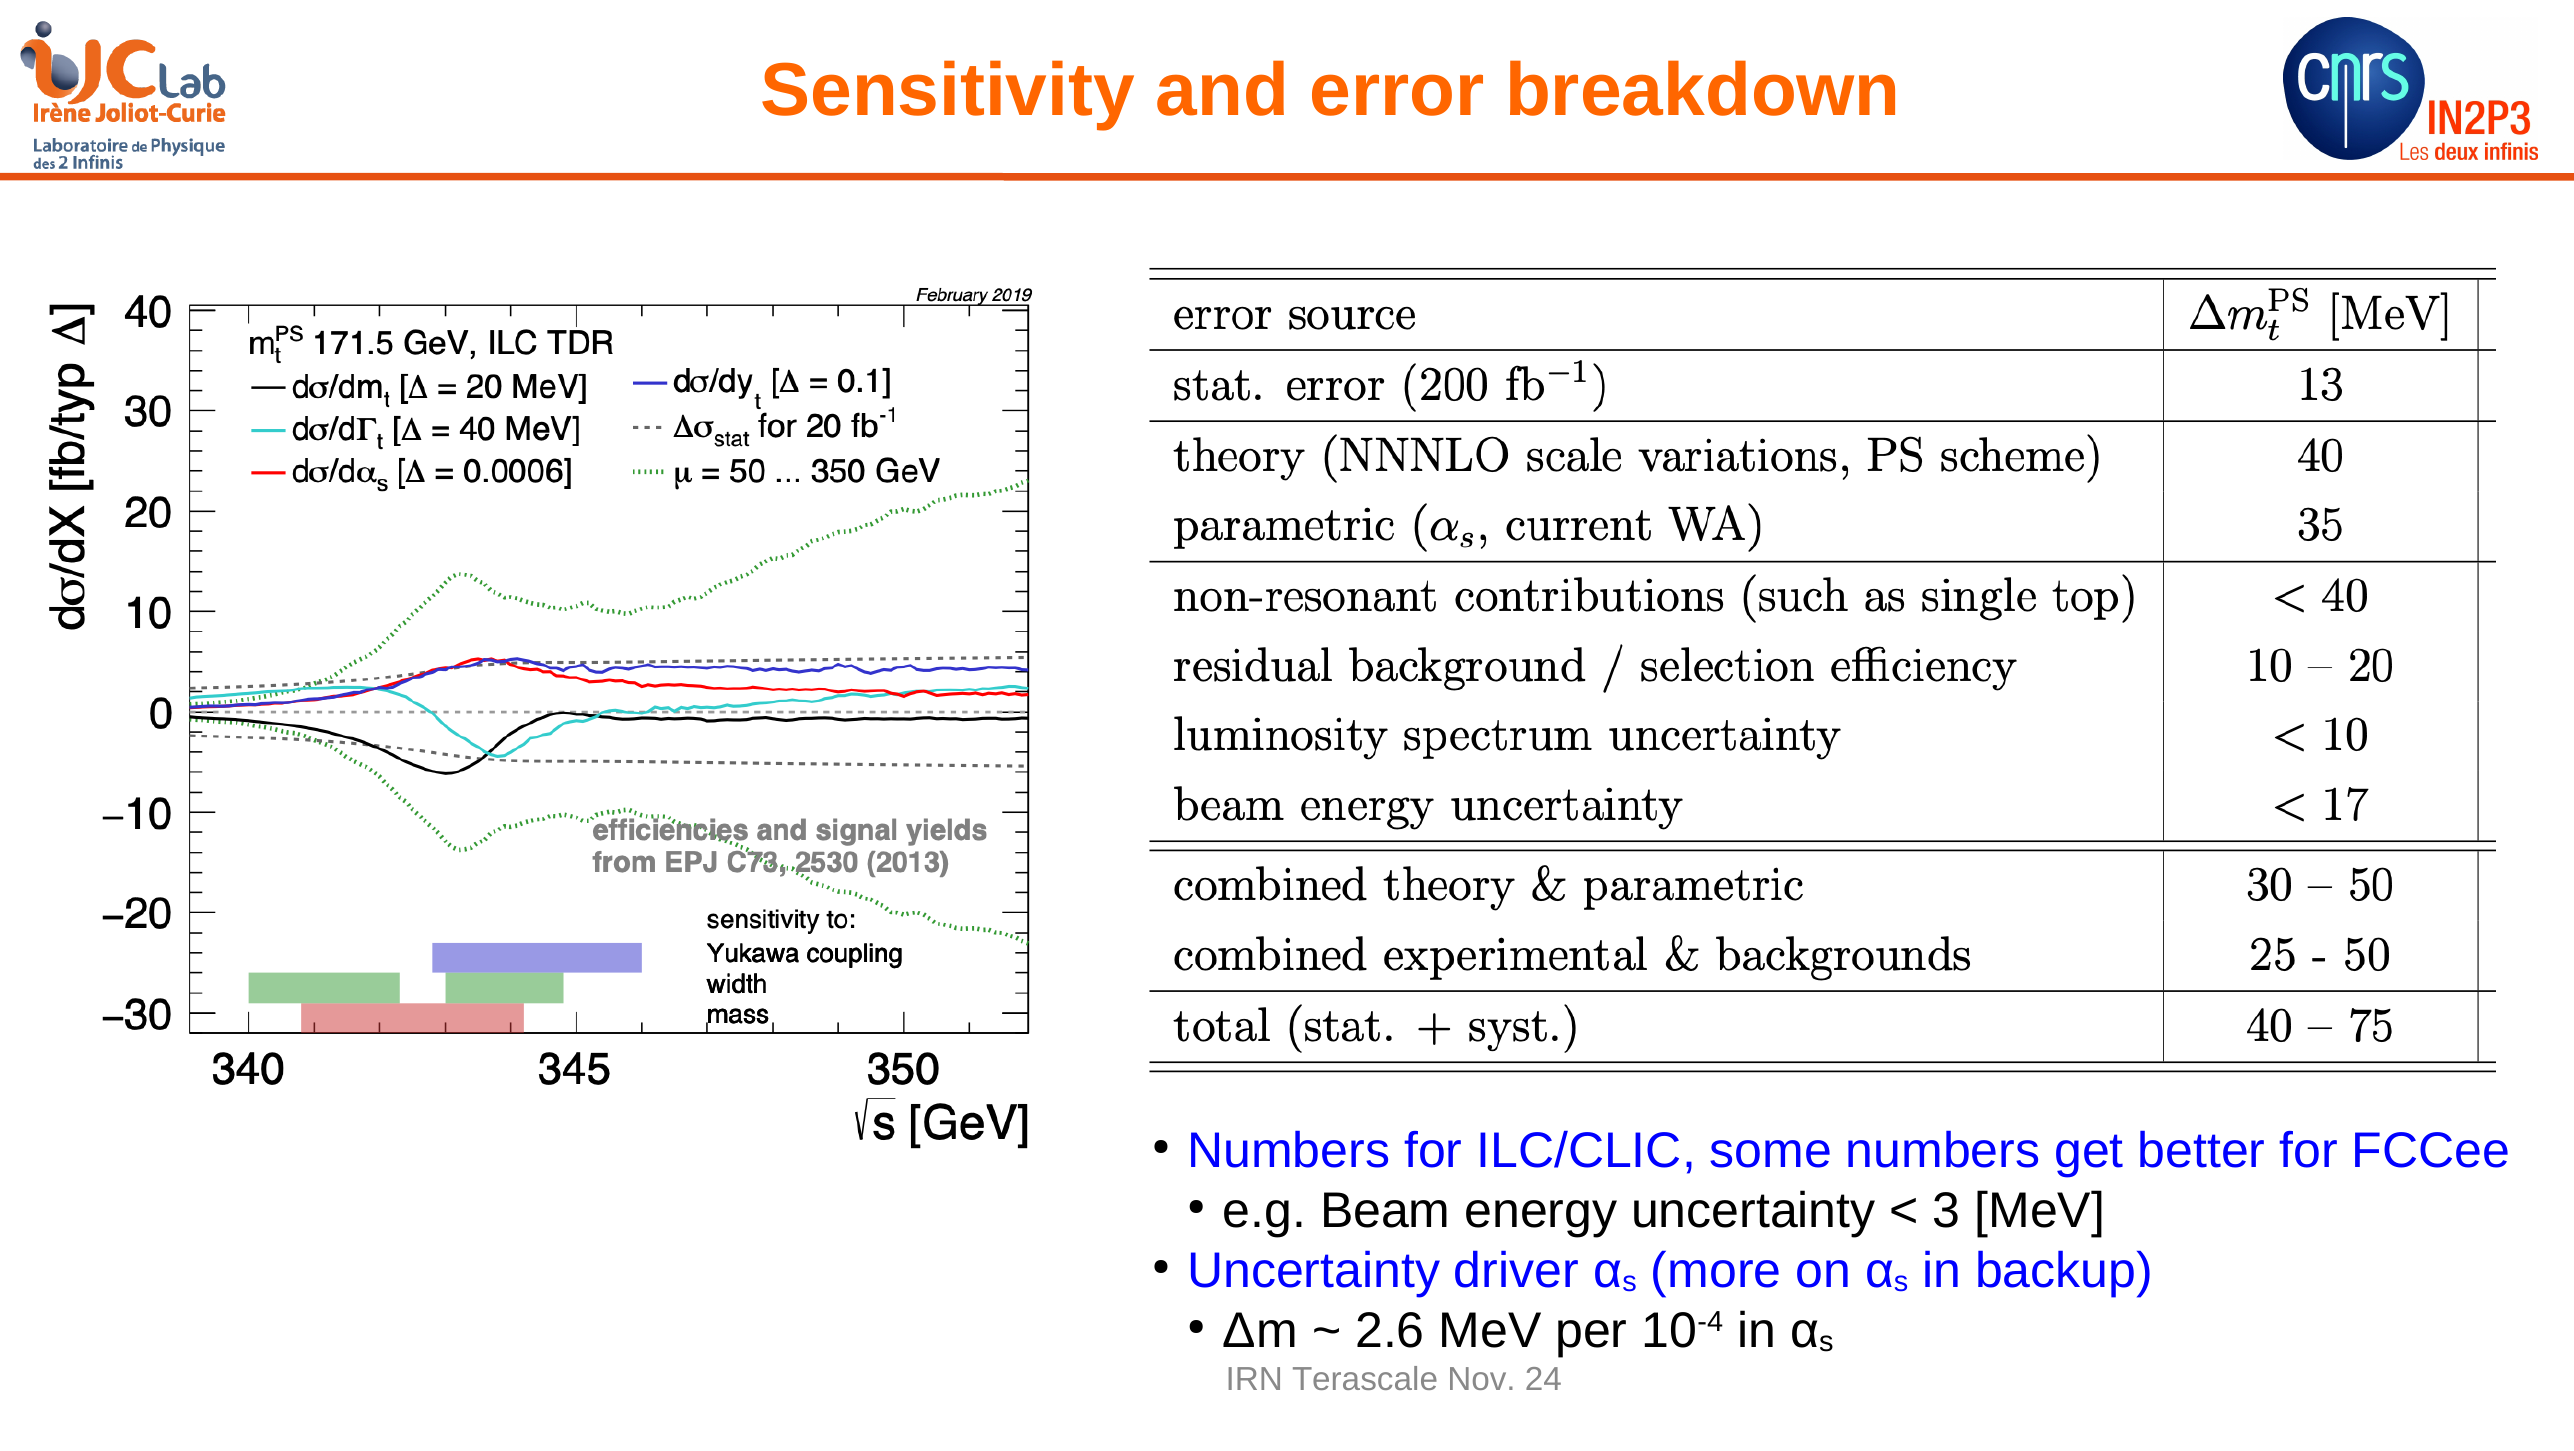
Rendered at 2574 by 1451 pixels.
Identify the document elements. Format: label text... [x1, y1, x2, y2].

text_box Numbers for ILC/CLIC, some numbers get better for FCCee e.g. Beam energy uncertainty < 3 [MeV] Uncertainty driver αs (more on αs in backup) Δm ~ 2.6 MeV per 10-4 in αs [1137, 1110, 2526, 1399]
title Sensitivity and error breakdown [226, 9, 2415, 162]
picture [2415, 17, 2538, 160]
picture [4, 6, 241, 184]
picture [1130, 250, 2496, 1086]
picture [26, 258, 1115, 1180]
